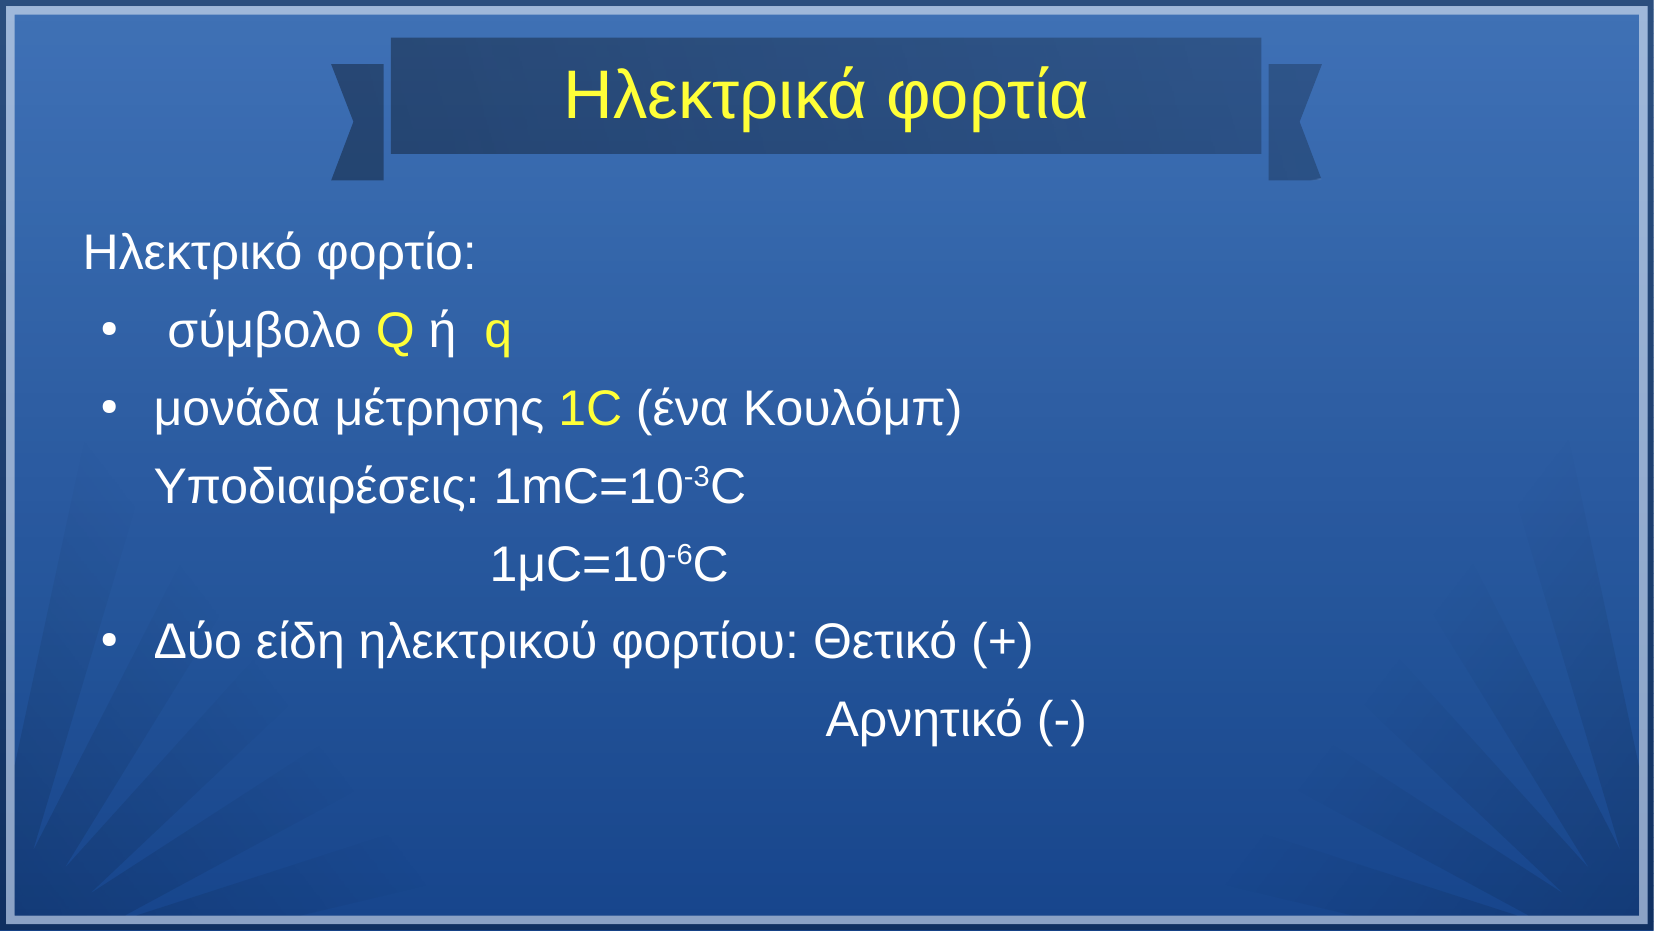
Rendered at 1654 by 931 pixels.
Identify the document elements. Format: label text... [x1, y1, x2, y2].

title Ηλεκτρικά φορτία [389, 35, 1264, 154]
list Ηλεκτρικό φορτίο: σύμβολο Q ή q μονάδα μέτρησης 1C (ένα Κουλόμπ) Υποδιαιρέσεις: 1mC=10-3C 1μC=10-6C Δύο είδη ηλεκτρικού φορτίου: Θετικό (+) Αρνητικό (-) [82, 224, 1571, 848]
